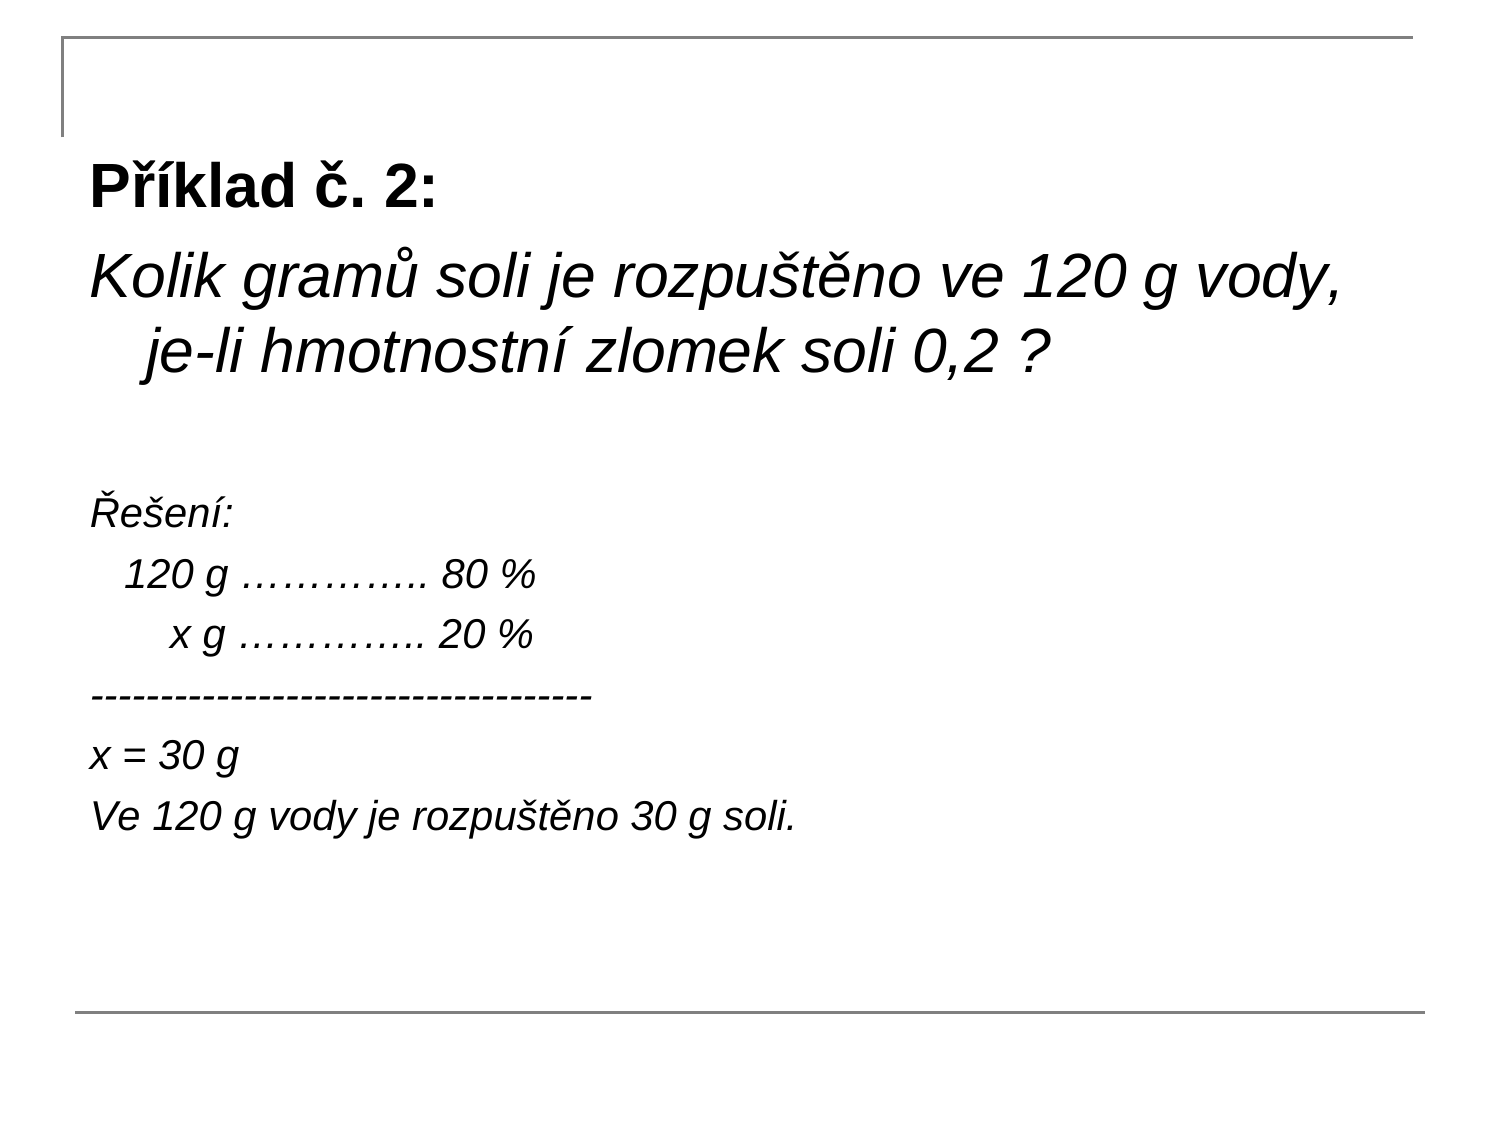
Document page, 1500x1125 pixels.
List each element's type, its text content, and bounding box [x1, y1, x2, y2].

list Příklad č. 2: Kolik gramů soli je rozpuštěno ve 120 g vody, je-li hmotnostní zlomek soli 0,2 ? Řešení: 120 g ………….. 80 % x g ………….. 20 % ------------------------------------ x = 30 g Ve 120 g vody je rozpuštěno 30 g soli. [75, 137, 1426, 1005]
title [77, 0, 1426, 70]
